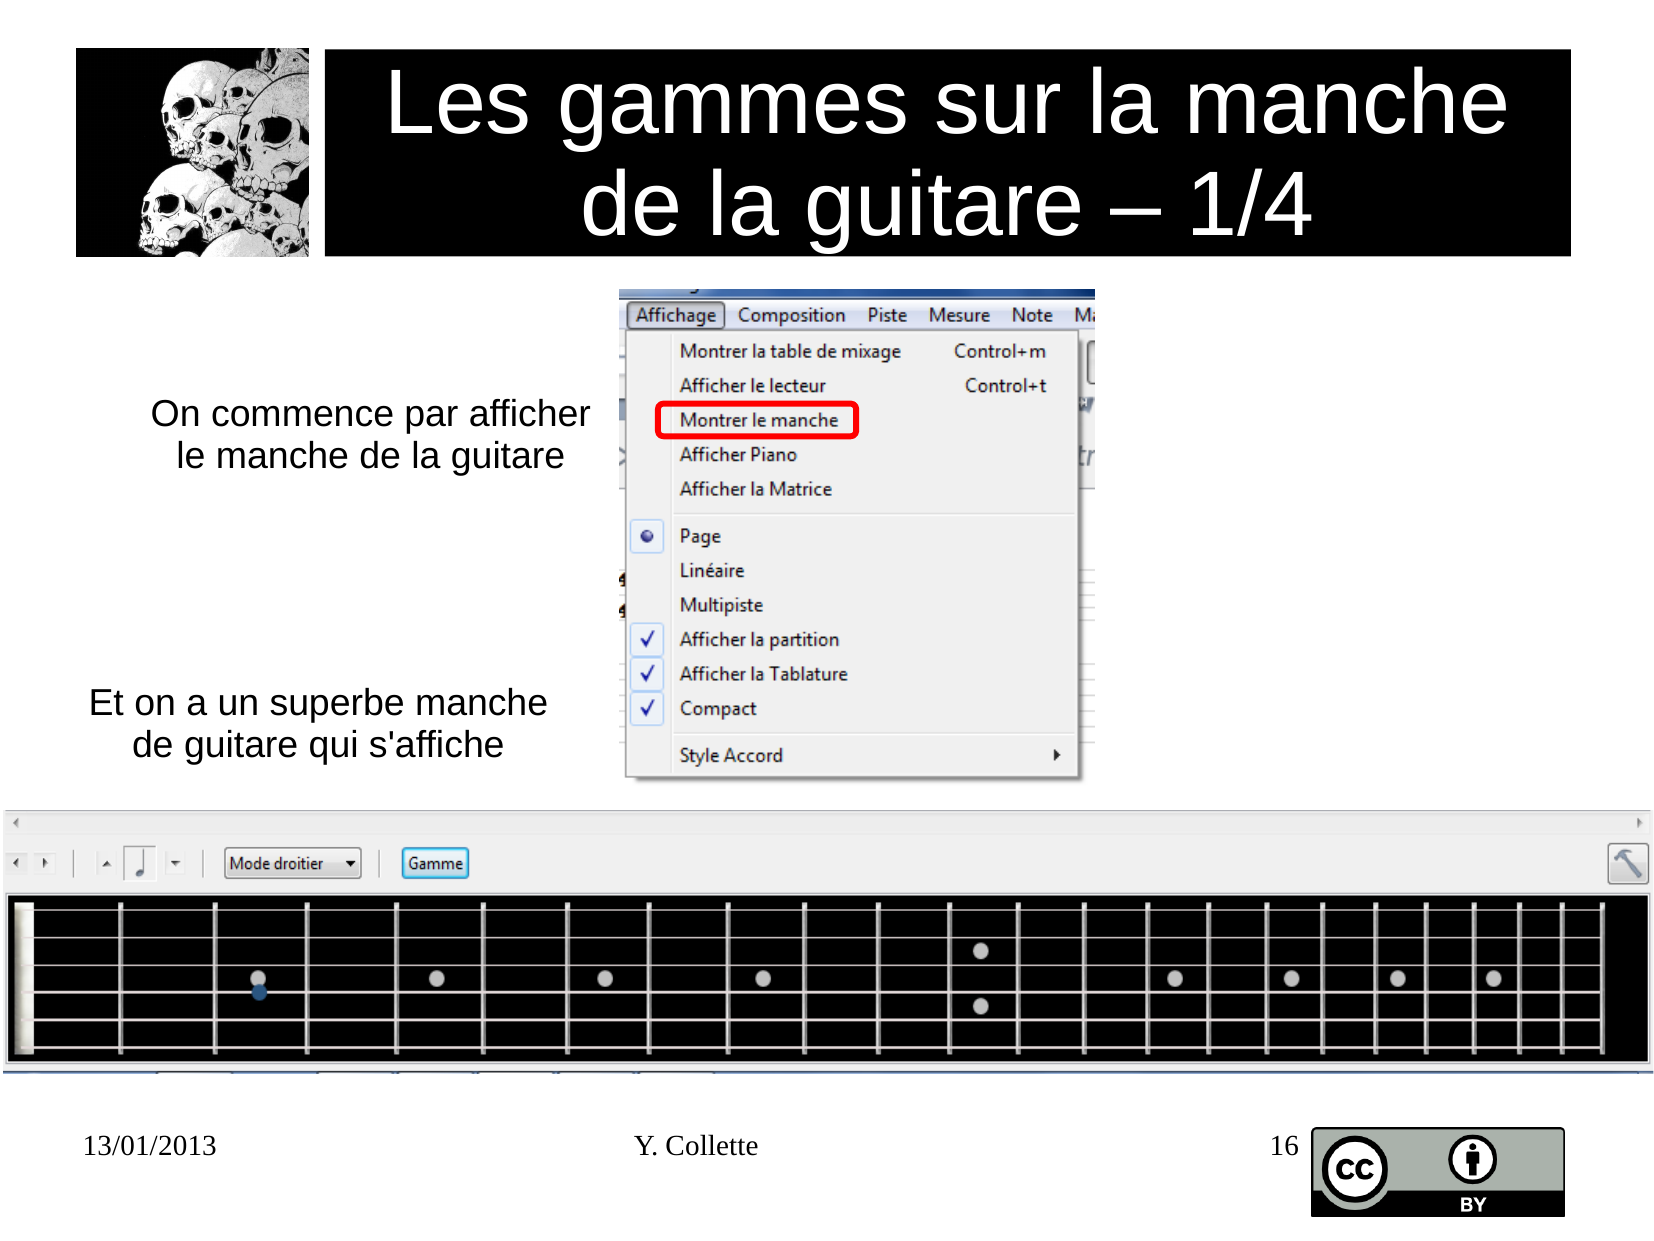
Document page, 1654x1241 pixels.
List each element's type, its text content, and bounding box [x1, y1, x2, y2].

text_box On commence par afficher le manche de la guitare [125, 384, 616, 484]
picture [3, 810, 1654, 1074]
picture [619, 289, 1095, 803]
picture [76, 48, 309, 257]
text_box Et on a un superbe manche de guitare qui s'affiche [60, 673, 577, 773]
picture [1311, 1127, 1565, 1217]
title Les gammes sur la manche de la guitare – 1/4 [324, 49, 1571, 257]
